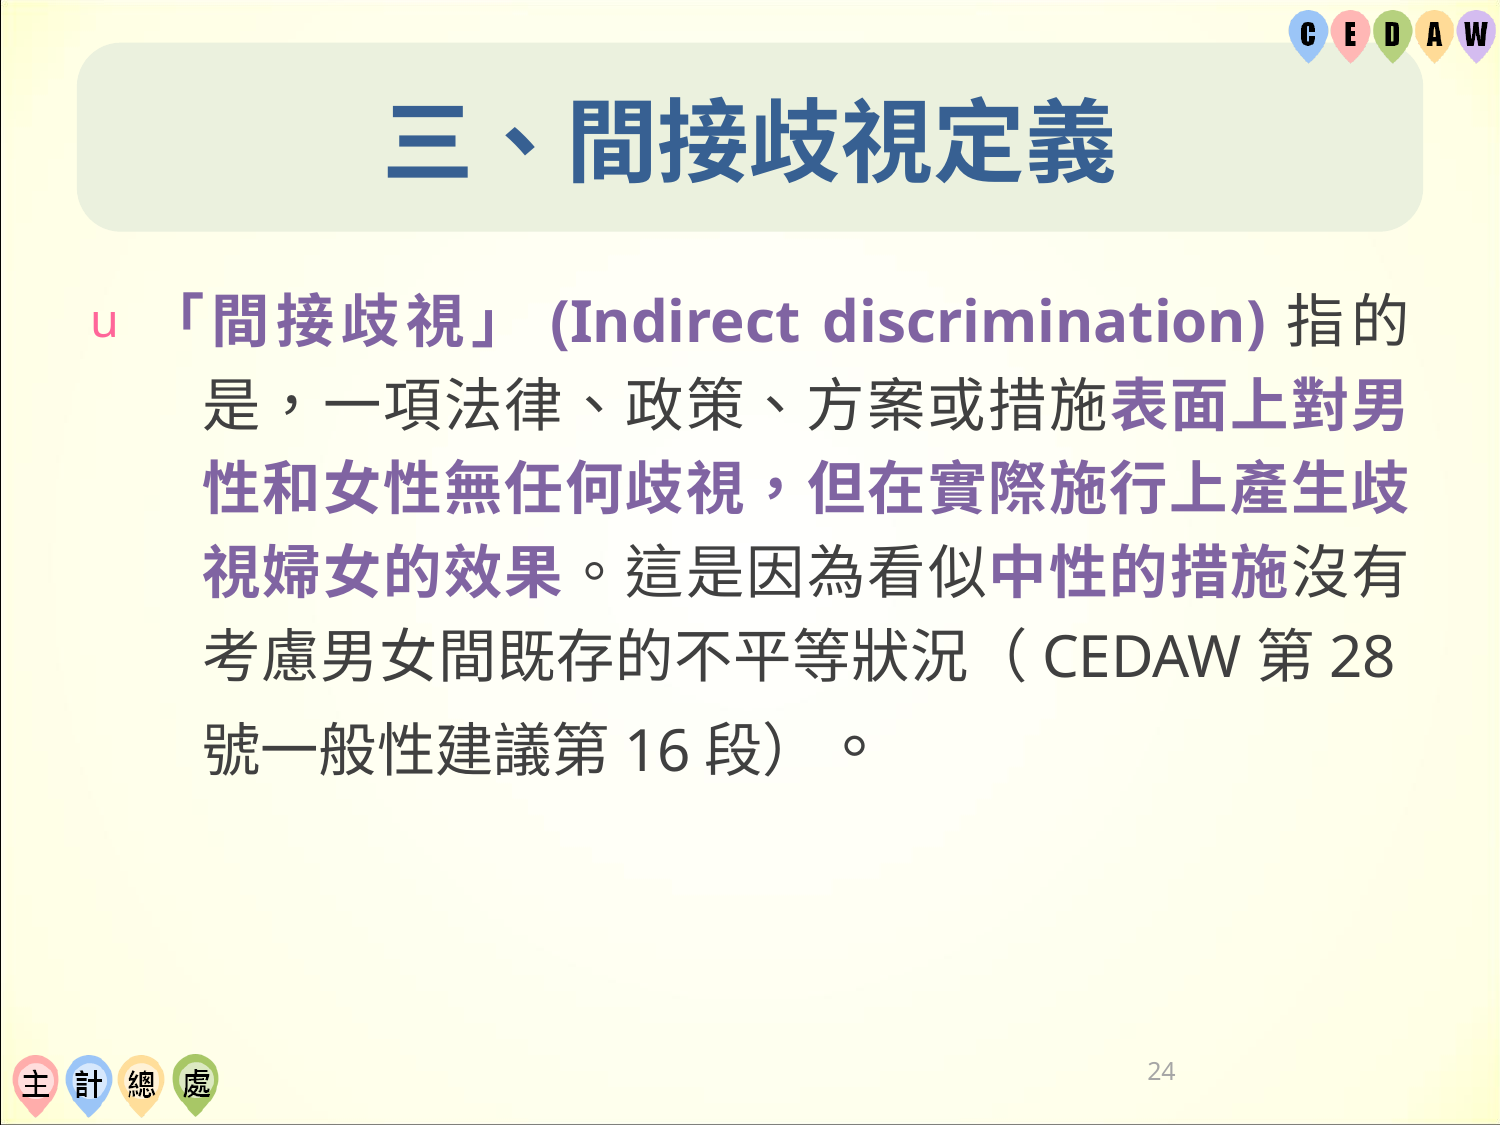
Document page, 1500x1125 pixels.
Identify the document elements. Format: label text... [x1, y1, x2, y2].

title 三、間接歧視定義 [75, 45, 1426, 233]
text_box [1132, 1042, 1483, 1103]
list 「間接歧視」(Indirect discrimination)指的是，一項法律、政策、方案或措施表面上對男性和女性無任何歧視，但在實際施行上產生歧視婦女的效果。這是因為看似中性的措施沒有考慮男女間既存的不平等狀況（CEDAW第28號一般性建議第16段）。 [75, 262, 1426, 1005]
